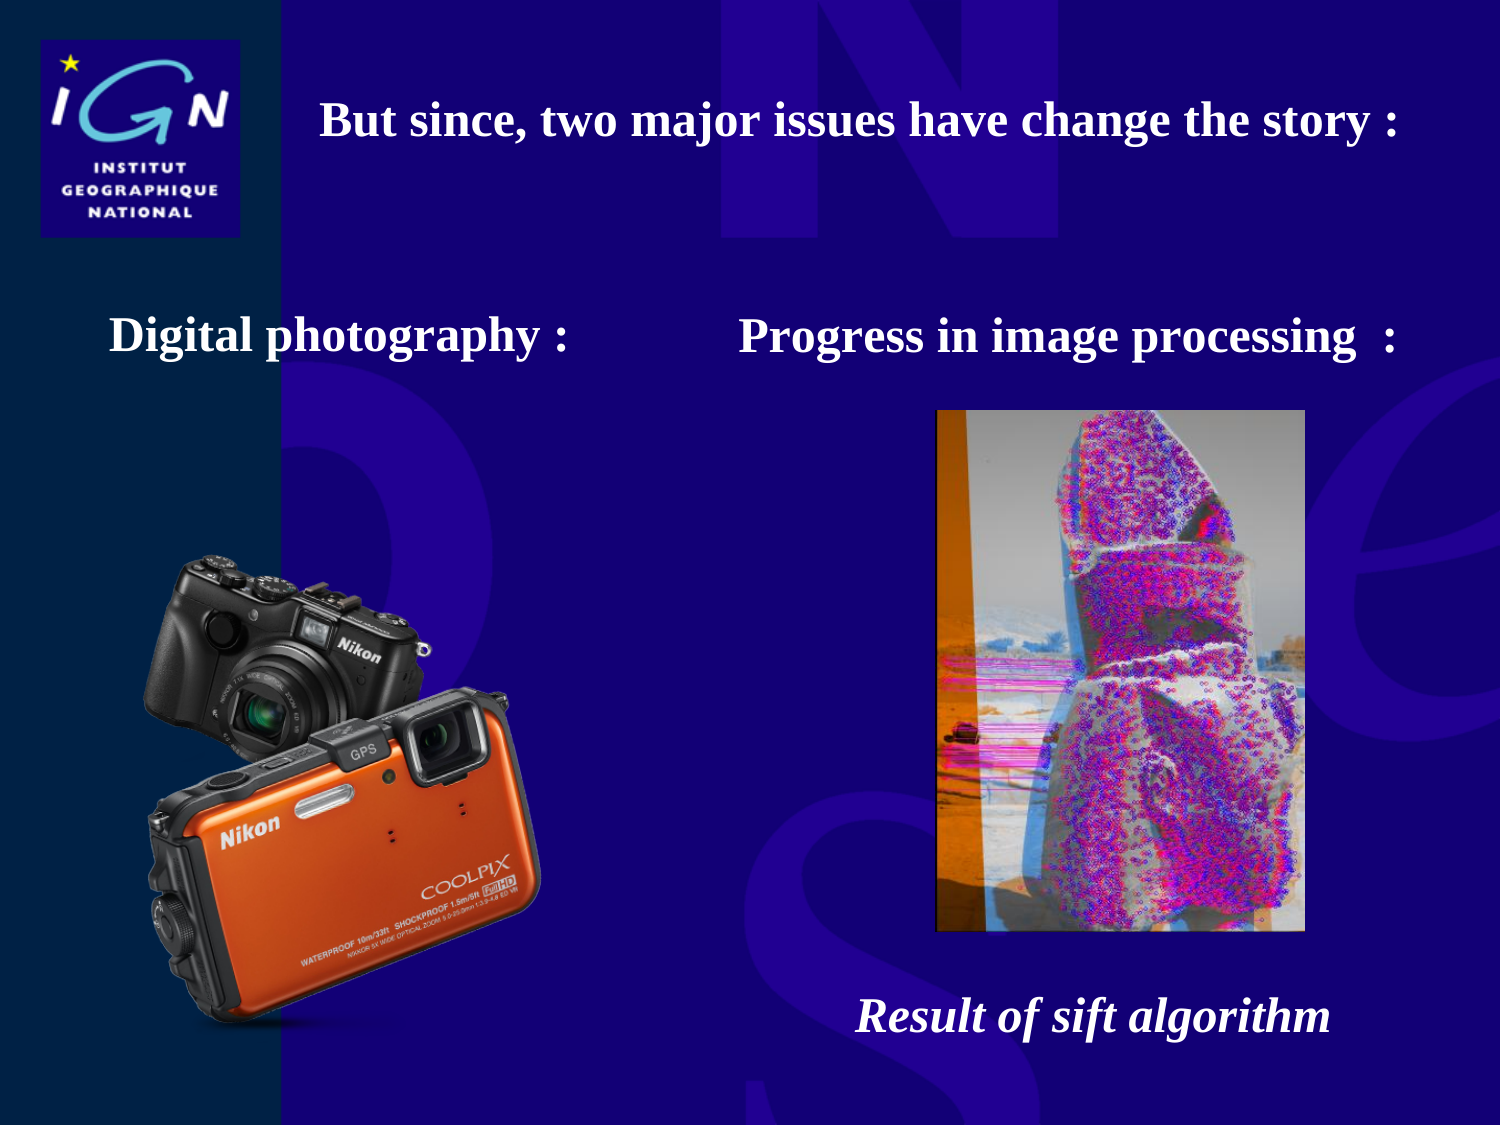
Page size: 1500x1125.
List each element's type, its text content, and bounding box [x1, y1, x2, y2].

text_box Result of sift algorithm [839, 974, 1348, 1050]
text_box Progress in image processing : [723, 294, 1427, 371]
text_box But since, two major issues have change the story : [304, 78, 1429, 155]
picture [0, 0, 1500, 1125]
text_box Digital photography : [93, 293, 598, 370]
